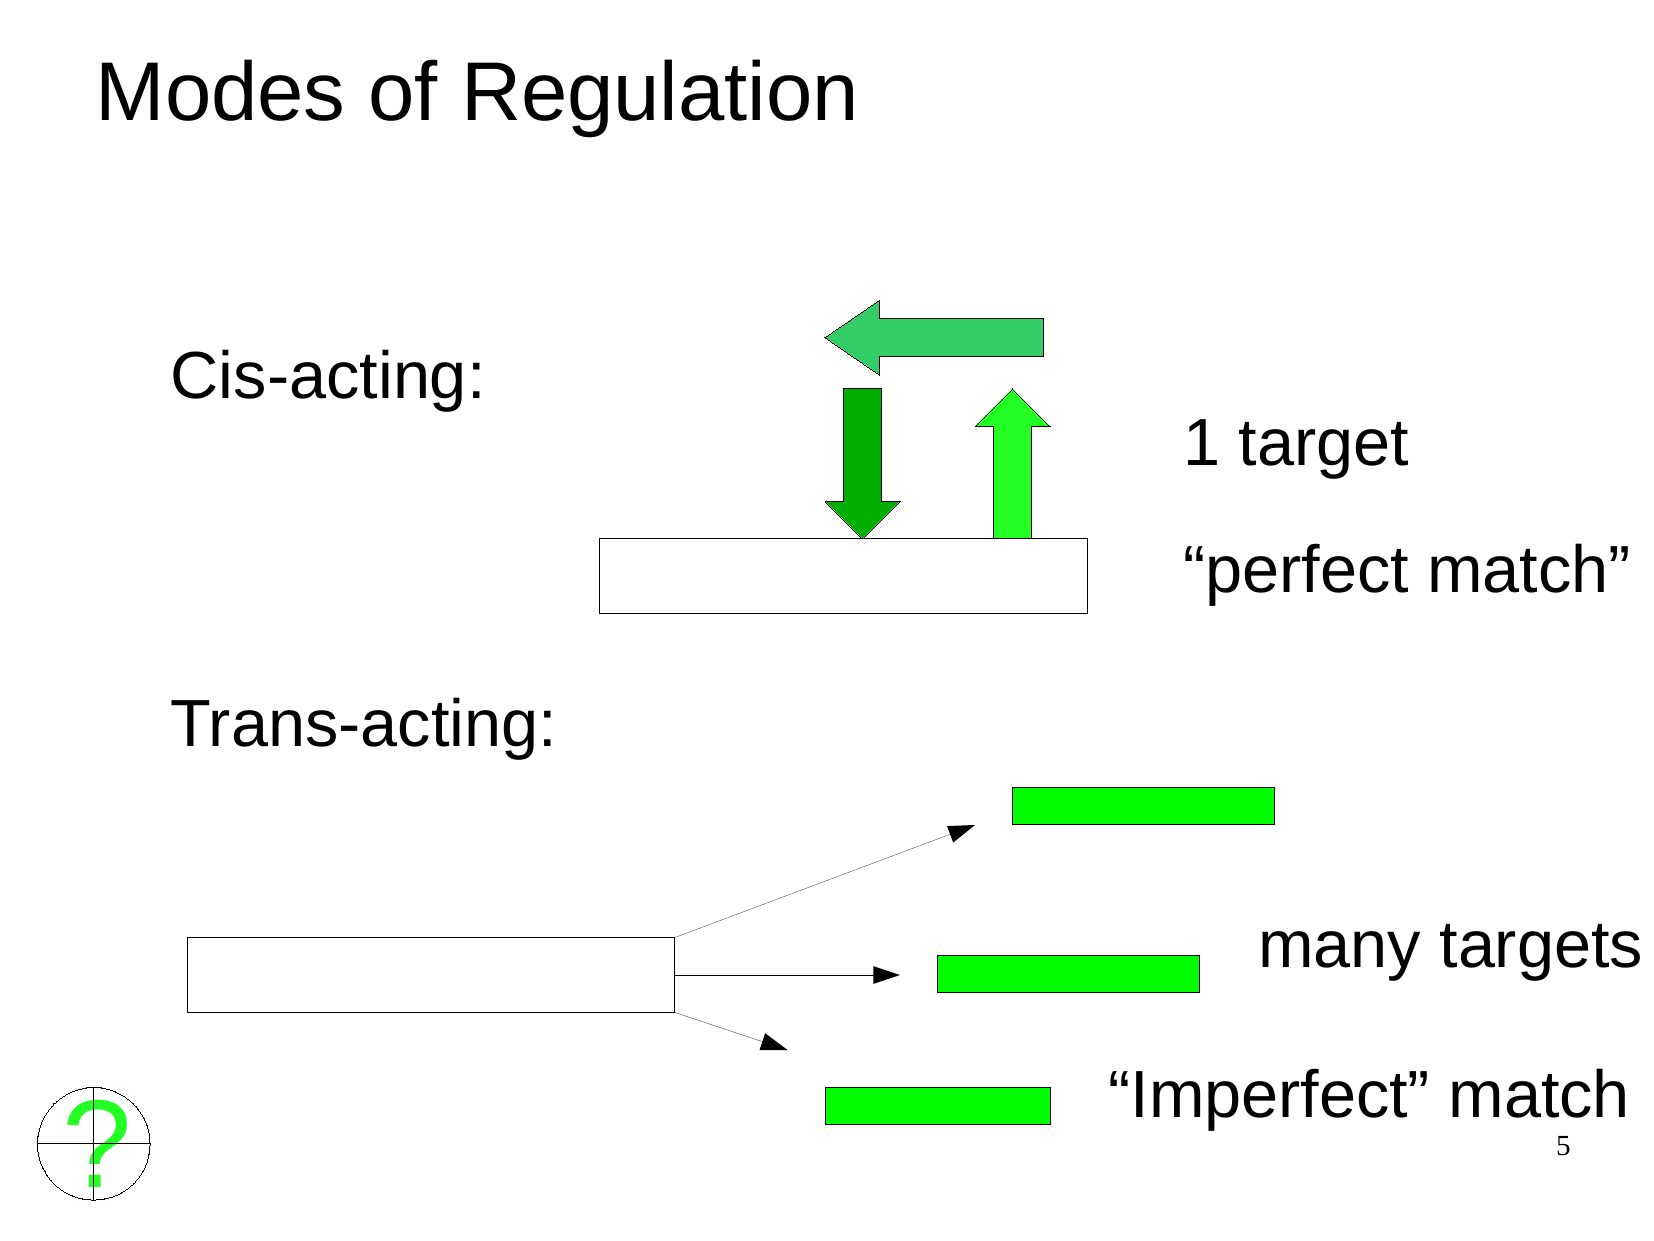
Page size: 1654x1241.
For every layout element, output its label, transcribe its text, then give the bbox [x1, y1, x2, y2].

text_box ? [37, 1144, 93, 1201]
text_box [1012, 787, 1275, 825]
text_box [825, 388, 901, 539]
text_box Modes of Regulation [75, 37, 875, 146]
text_box 1 target [1162, 397, 1426, 488]
text_box many targets [1237, 900, 1654, 990]
text_box [825, 1087, 1051, 1125]
text_box Trans-acting: [150, 678, 574, 769]
text_box ? [94, 1144, 101, 1150]
text_box ? [94, 1144, 151, 1201]
text_box “perfect match” [1162, 525, 1648, 615]
text_box ? [37, 1087, 93, 1143]
text_box “Imperfect” match [1087, 1050, 1647, 1140]
text_box Cis-acting: [150, 330, 502, 421]
text_box [824, 300, 1044, 376]
text_box ? [94, 1087, 151, 1143]
text_box ? [94, 1109, 116, 1143]
text_box [937, 955, 1200, 993]
text_box [975, 388, 1051, 539]
